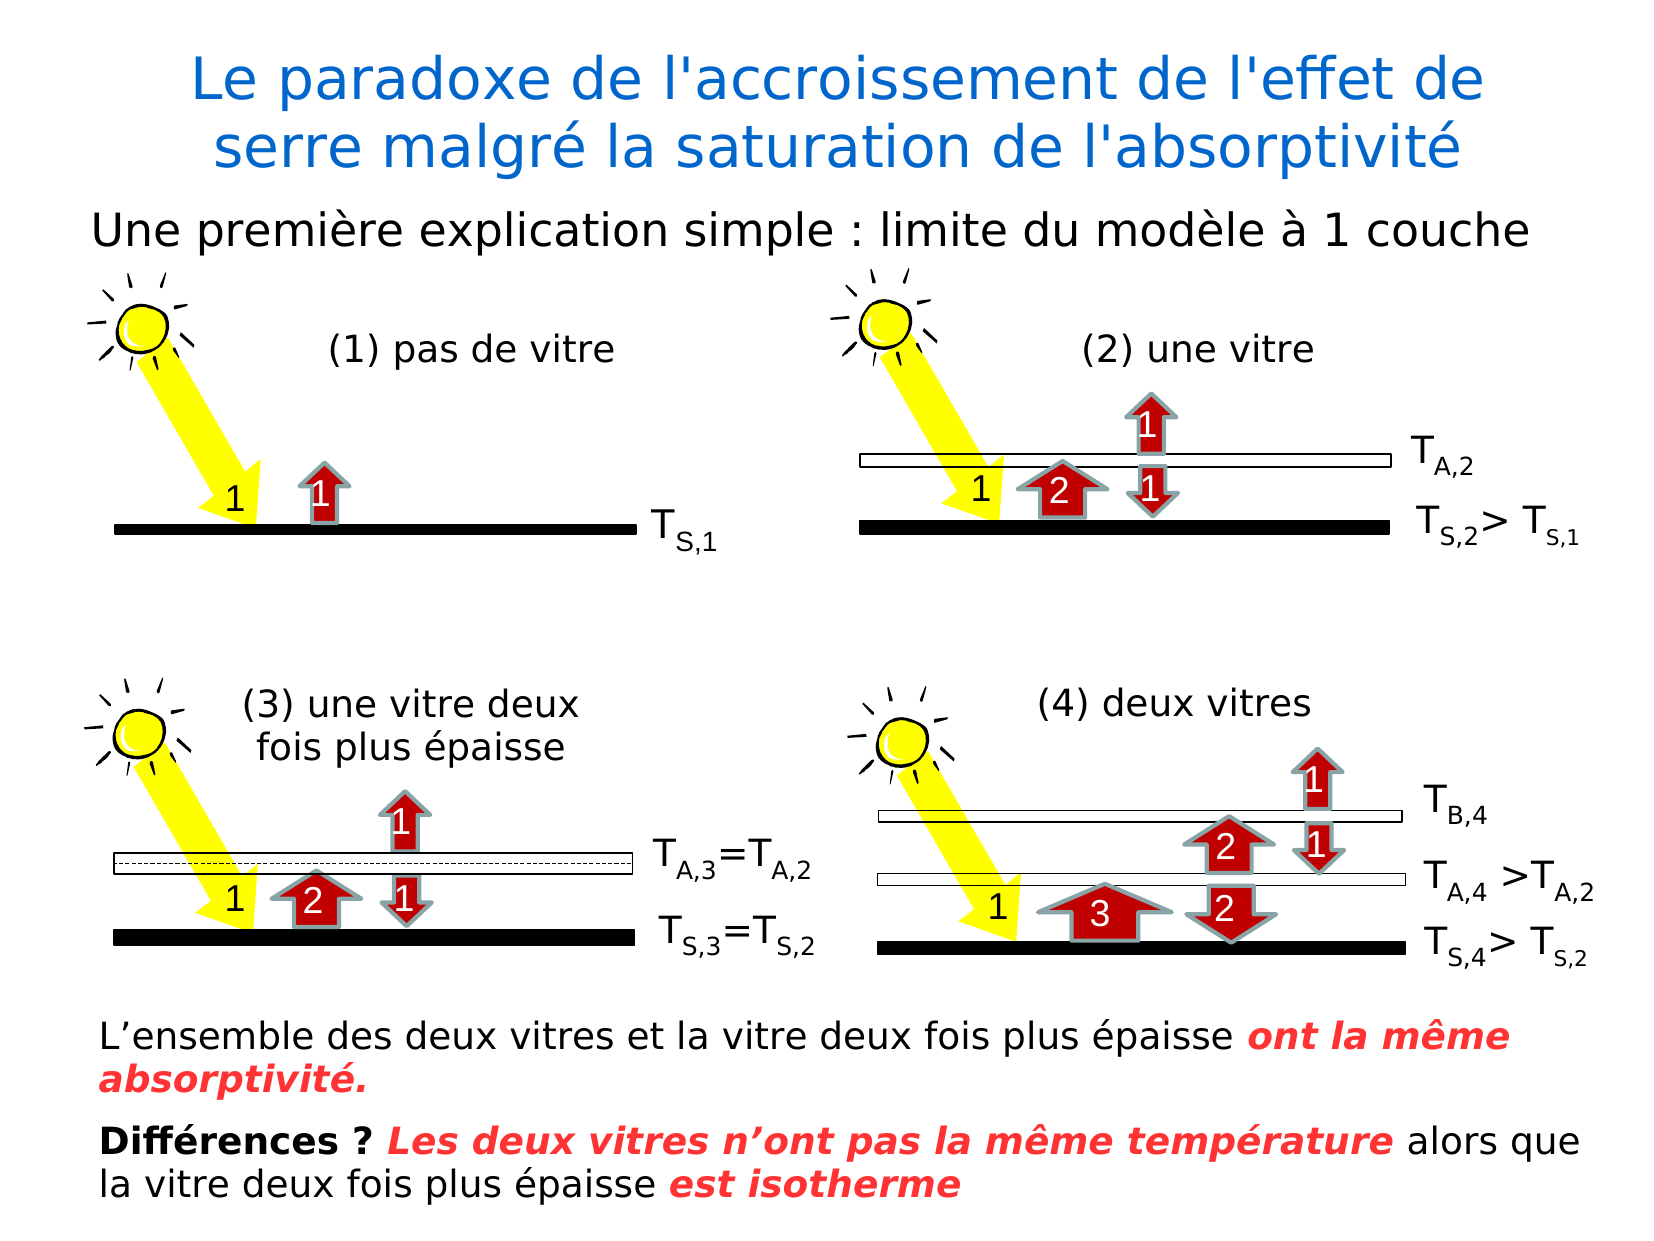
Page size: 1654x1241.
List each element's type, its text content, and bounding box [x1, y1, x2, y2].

text_box 1 [209, 875, 273, 926]
text_box 1 [1124, 456, 1182, 523]
text_box [126, 761, 131, 777]
text_box [102, 289, 115, 302]
text_box [1258, 834, 1275, 845]
text_box 1 [378, 866, 436, 873]
text_box [114, 926, 634, 945]
text_box [195, 902, 209, 918]
text_box [960, 886, 972, 906]
text_box [922, 327, 938, 344]
text_box [847, 733, 867, 738]
text_box 2 [1033, 458, 1092, 526]
text_box TS,3=TS,2 [644, 898, 839, 970]
text_box 1 [1121, 392, 1180, 459]
text_box [870, 268, 876, 284]
text_box [902, 268, 910, 284]
text_box 1 [209, 866, 273, 873]
text_box [842, 341, 858, 357]
text_box [84, 725, 104, 730]
text_box [271, 889, 287, 899]
text_box [872, 352, 877, 367]
text_box [183, 854, 237, 873]
text_box [917, 811, 969, 821]
text_box [129, 356, 134, 372]
text_box [877, 935, 1406, 954]
text_box [887, 686, 893, 702]
text_box [889, 770, 894, 785]
text_box [1132, 895, 1172, 941]
text_box [1184, 834, 1200, 845]
text_box TA,2 [1396, 418, 1511, 504]
text_box Une première explication simple : limite du modèle à 1 couche [75, 196, 1581, 265]
text_box 2 [1199, 876, 1257, 944]
text_box 1 [378, 875, 436, 933]
text_box 1 [1288, 747, 1346, 814]
text_box [919, 686, 927, 702]
text_box L’ensemble des deux vitres et la vitre deux fois plus épaisse ont la même absorptivité. Différences ? Les deux vitres n’ont pas la même température alors que la vitre deux fois plus épaisse est isotherme [83, 1007, 1602, 1214]
text_box [159, 272, 167, 289]
text_box [1038, 896, 1074, 941]
text_box TA,3=TA,2 [638, 821, 833, 899]
text_box [176, 737, 192, 753]
text_box [127, 273, 133, 289]
text_box TS,2> TS,1 [1401, 488, 1607, 561]
text_box [1257, 914, 1277, 927]
text_box [198, 499, 209, 512]
text_box [939, 745, 955, 762]
text_box [933, 717, 948, 723]
text_box [156, 677, 164, 694]
text_box [112, 708, 229, 852]
text_box [936, 455, 983, 466]
text_box [858, 299, 981, 453]
text_box 1 [294, 461, 353, 528]
text_box 1 [375, 790, 433, 852]
text_box [859, 759, 875, 775]
text_box [252, 459, 261, 466]
text_box [196, 875, 209, 898]
text_box 1 [1290, 812, 1349, 880]
text_box [1017, 479, 1033, 490]
text_box (1) pas de vitre [300, 320, 643, 379]
text_box (4) deux vitres [1003, 674, 1346, 733]
text_box Le paradoxe de l'accroissement de l'effet de serre malgré la saturation de l'absorptivité [116, 37, 1561, 189]
text_box [1186, 914, 1199, 923]
text_box (3) une vitre deux fois plus épaisse [214, 675, 608, 786]
text_box [941, 492, 955, 509]
text_box [862, 702, 875, 715]
text_box [345, 888, 362, 899]
text_box [1092, 479, 1108, 490]
text_box [943, 468, 955, 488]
text_box [953, 874, 972, 885]
text_box [924, 823, 999, 873]
text_box [845, 284, 858, 297]
text_box [830, 315, 850, 320]
text_box 2 [287, 875, 345, 935]
text_box TS,1 [635, 489, 739, 565]
text_box [860, 517, 1389, 534]
text_box TS,4> TS,2 [1409, 909, 1623, 982]
text_box [170, 708, 185, 715]
text_box [124, 678, 130, 693]
text_box [173, 303, 188, 310]
text_box [273, 525, 635, 534]
text_box 2 [287, 868, 345, 873]
text_box [875, 717, 963, 810]
text_box (2) une vitre [1027, 320, 1369, 379]
text_box [115, 525, 209, 534]
text_box TA,4 >TA,2 [1409, 843, 1626, 916]
text_box [98, 345, 115, 362]
text_box [99, 694, 111, 707]
text_box 2 [1200, 814, 1258, 881]
text_box [958, 910, 972, 927]
text_box 1 [972, 874, 1036, 935]
text_box 1 [955, 457, 1019, 517]
text_box [95, 751, 112, 767]
text_box [179, 332, 195, 348]
text_box 1 [209, 466, 273, 596]
text_box 3 [1074, 880, 1132, 948]
text_box [87, 320, 107, 325]
text_box TB,4 [1409, 767, 1626, 840]
text_box [115, 303, 242, 488]
text_box [916, 299, 931, 305]
